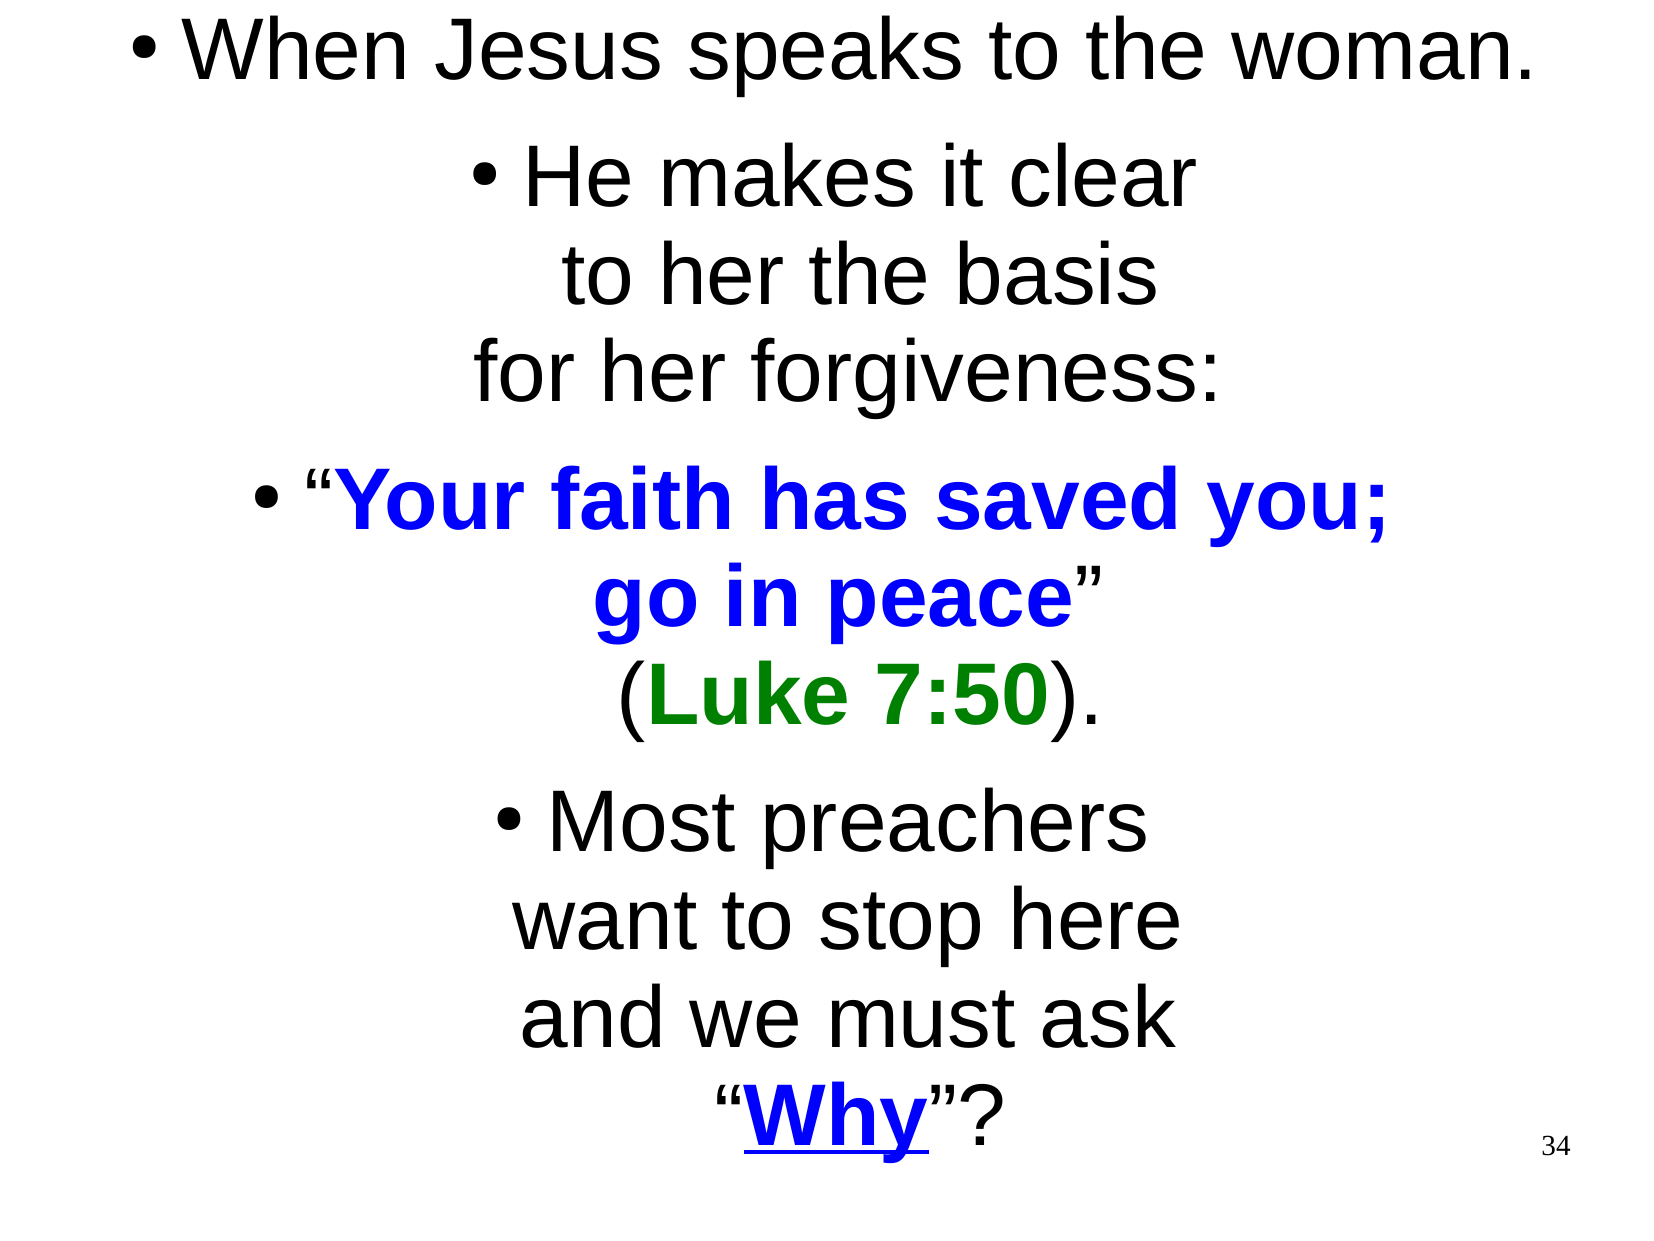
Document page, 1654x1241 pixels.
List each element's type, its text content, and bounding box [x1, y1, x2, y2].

list When Jesus speaks to the woman. He makes it clear to her the basis for her forgiveness: “Your faith has saved you; go in peace” (Luke 7:50). Most preachers want to stop here and we must ask “Why”? [0, 0, 1651, 1238]
